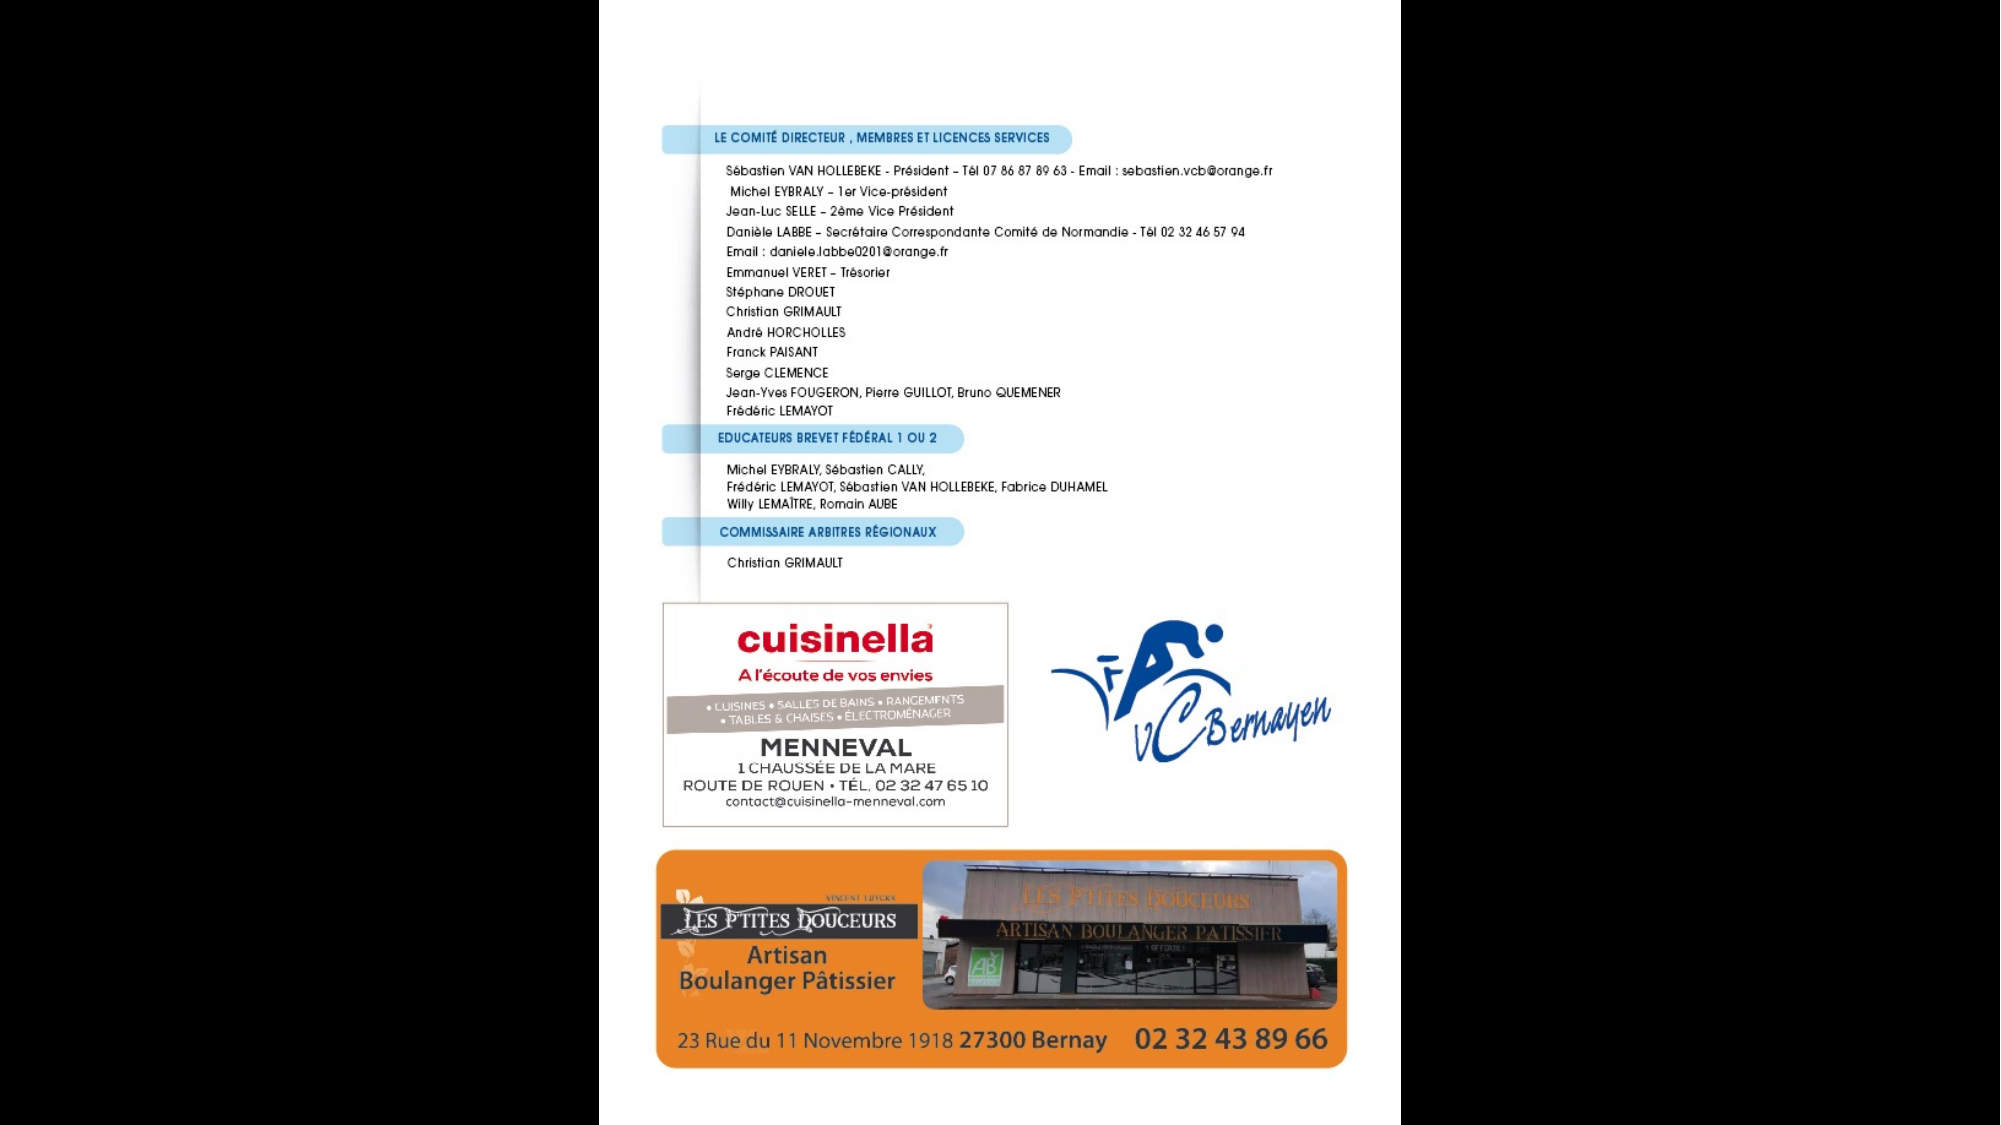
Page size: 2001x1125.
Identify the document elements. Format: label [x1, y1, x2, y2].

picture [599, 0, 1401, 1125]
